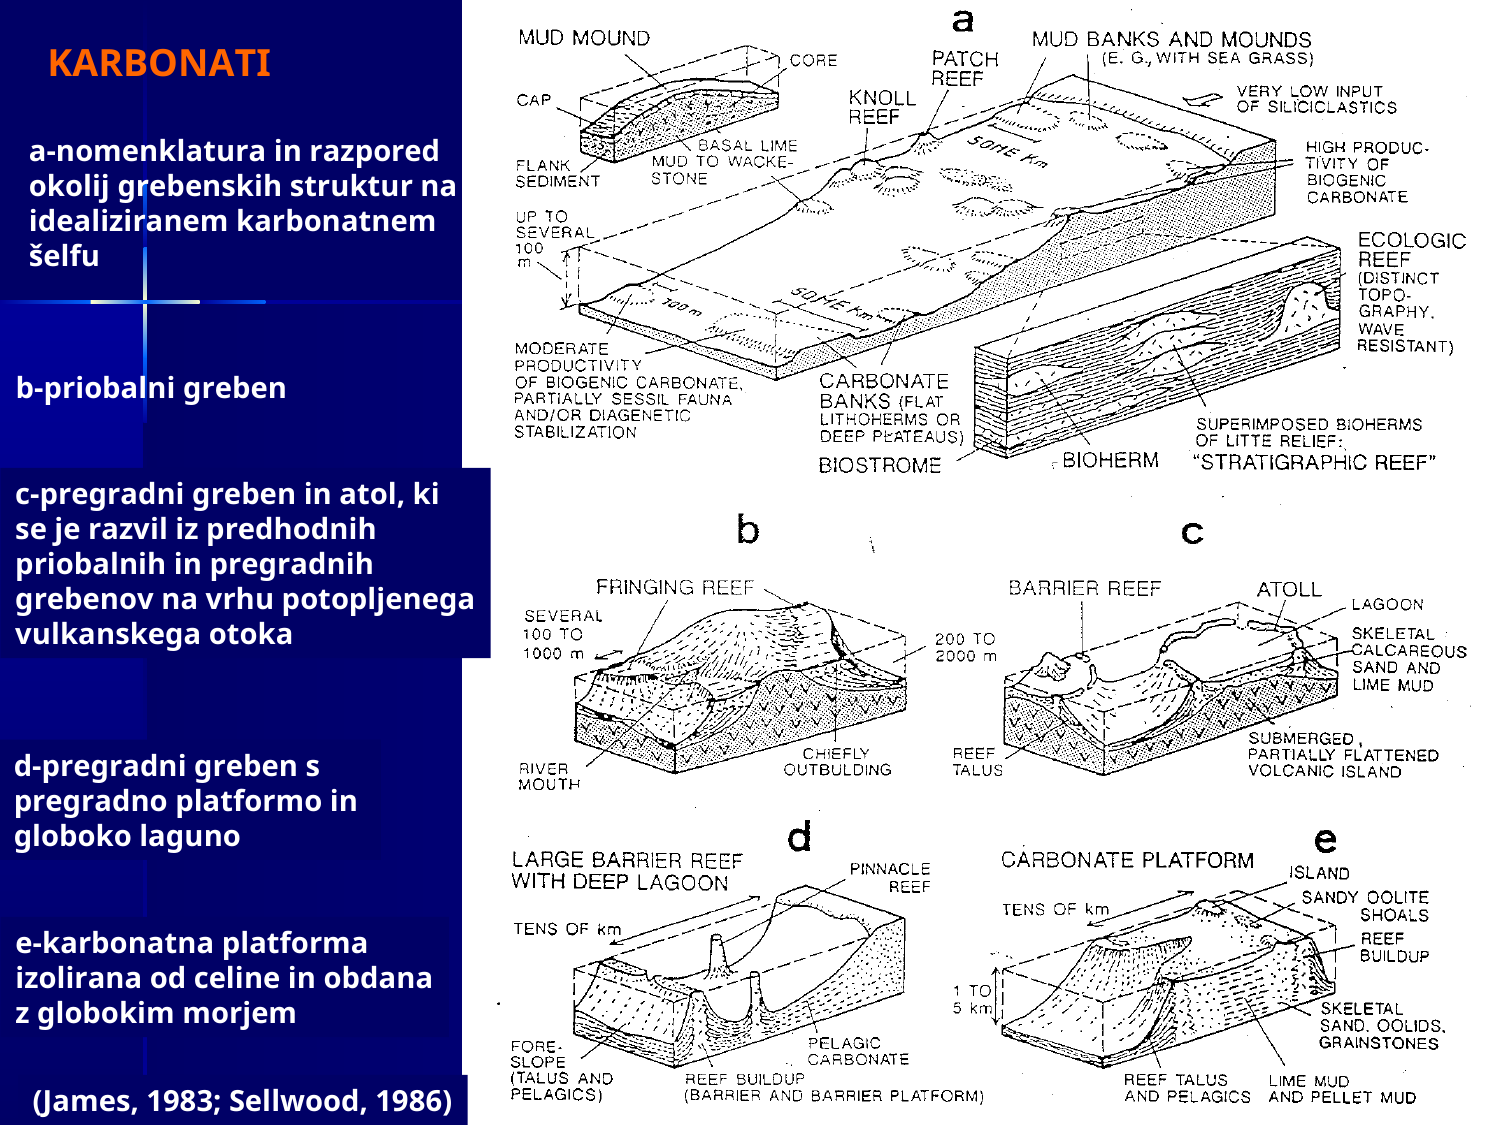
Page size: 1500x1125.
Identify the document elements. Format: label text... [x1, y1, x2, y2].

picture [462, 0, 1500, 1125]
text_box a-nomenklatura in razpored okolij grebenskih struktur na idealiziranem karbonatnem šelfu [14, 124, 481, 280]
text_box b-priobalni greben [0, 361, 303, 413]
text_box c-pregradni greben in atol, ki se je razvil iz predhodnih priobalnih in pregradnih grebenov na vrhu potopljenega vulkanskega otoka [0, 467, 491, 659]
text_box e-karbonatna platforma izolirana od celine in obdana z globokim morjem [0, 916, 449, 1038]
text_box KARBONATI [32, 30, 286, 92]
text_box (James, 1983; Sellwood, 1986) [18, 1074, 468, 1125]
text_box d-pregradni greben s pregradno platformo in globoko laguno [0, 739, 381, 860]
